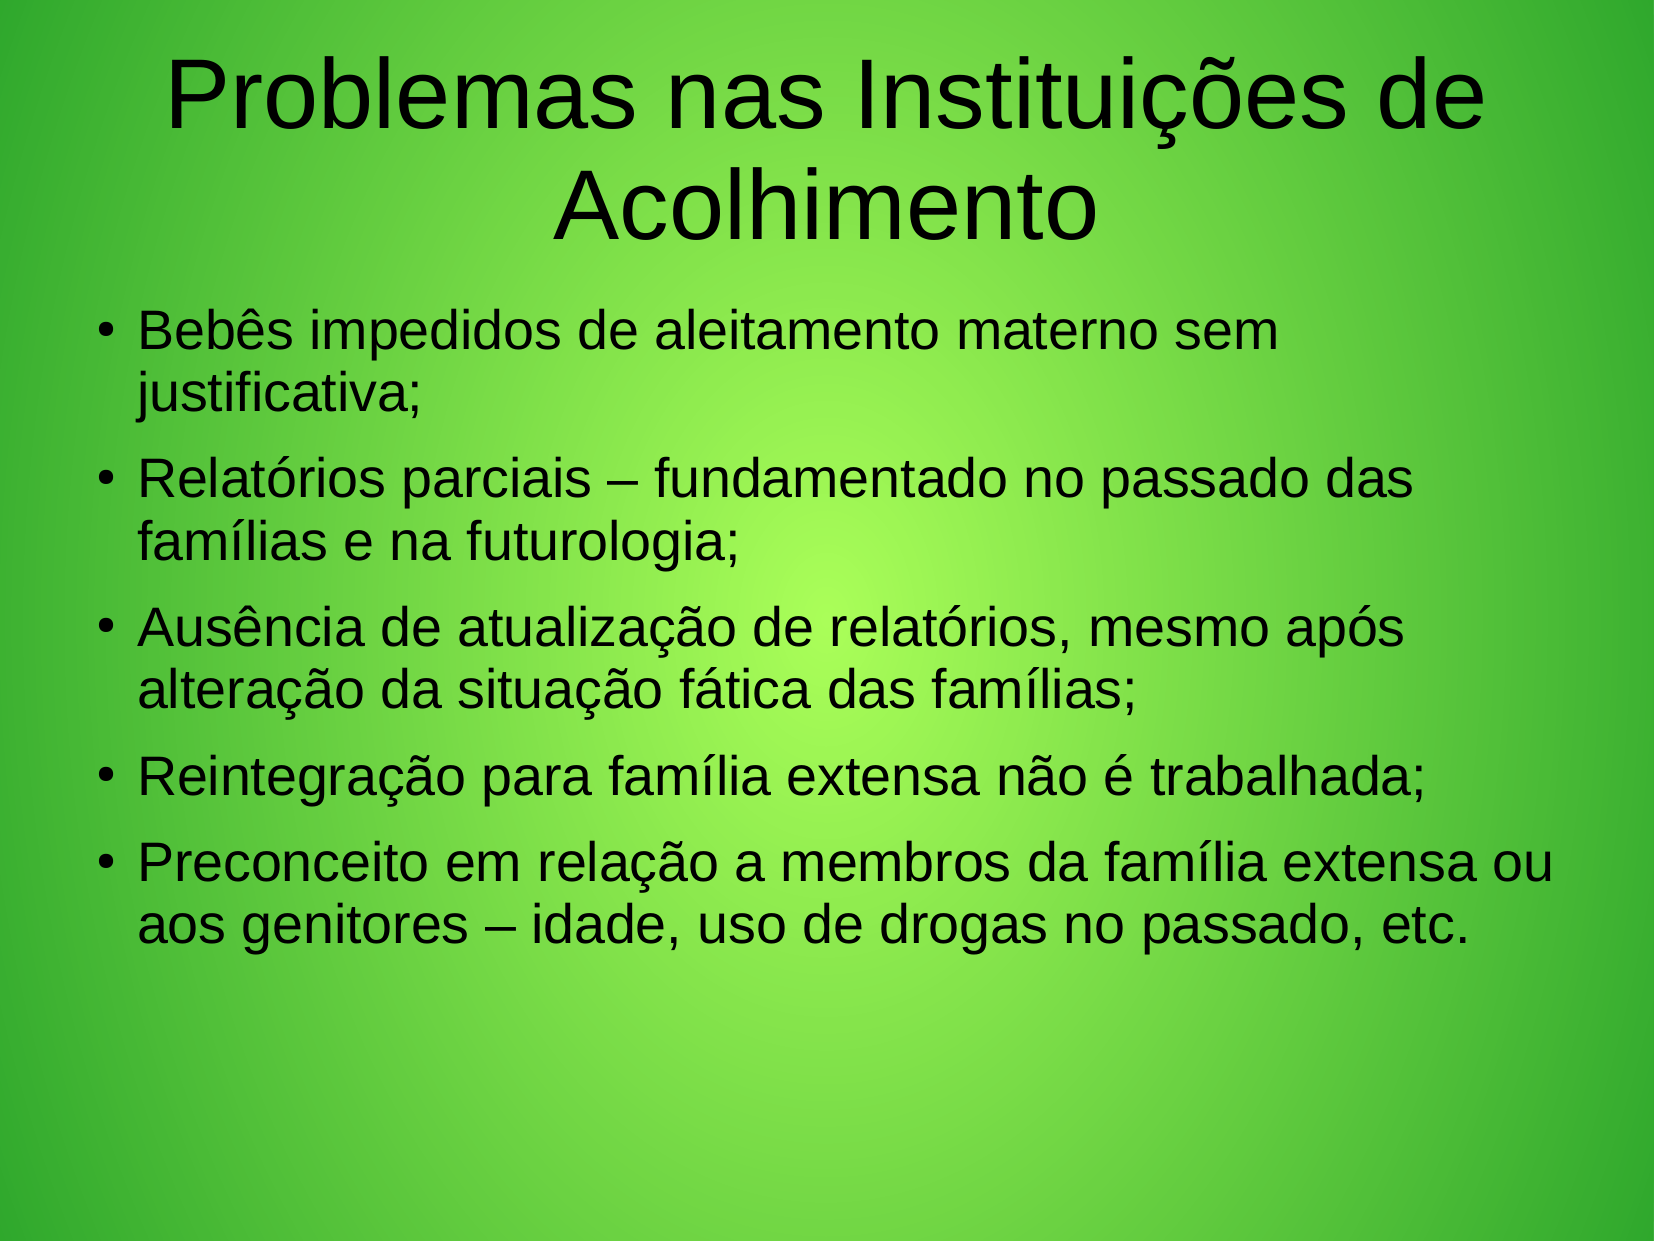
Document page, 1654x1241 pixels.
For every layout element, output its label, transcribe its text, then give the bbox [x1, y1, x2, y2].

title Problemas nas Instituições de Acolhimento [82, 38, 1571, 261]
list Bebês impedidos de aleitamento materno sem justificativa; Relatórios parciais – fundamentado no passado das famílias e na futurologia; Ausência de atualização de relatórios, mesmo após alteração da situação fática das famílias; Reintegração para família extensa não é trabalhada; Preconceito em relação a membros da família extensa ou aos genitores – idade, uso de drogas no passado, etc. [82, 299, 1571, 1019]
